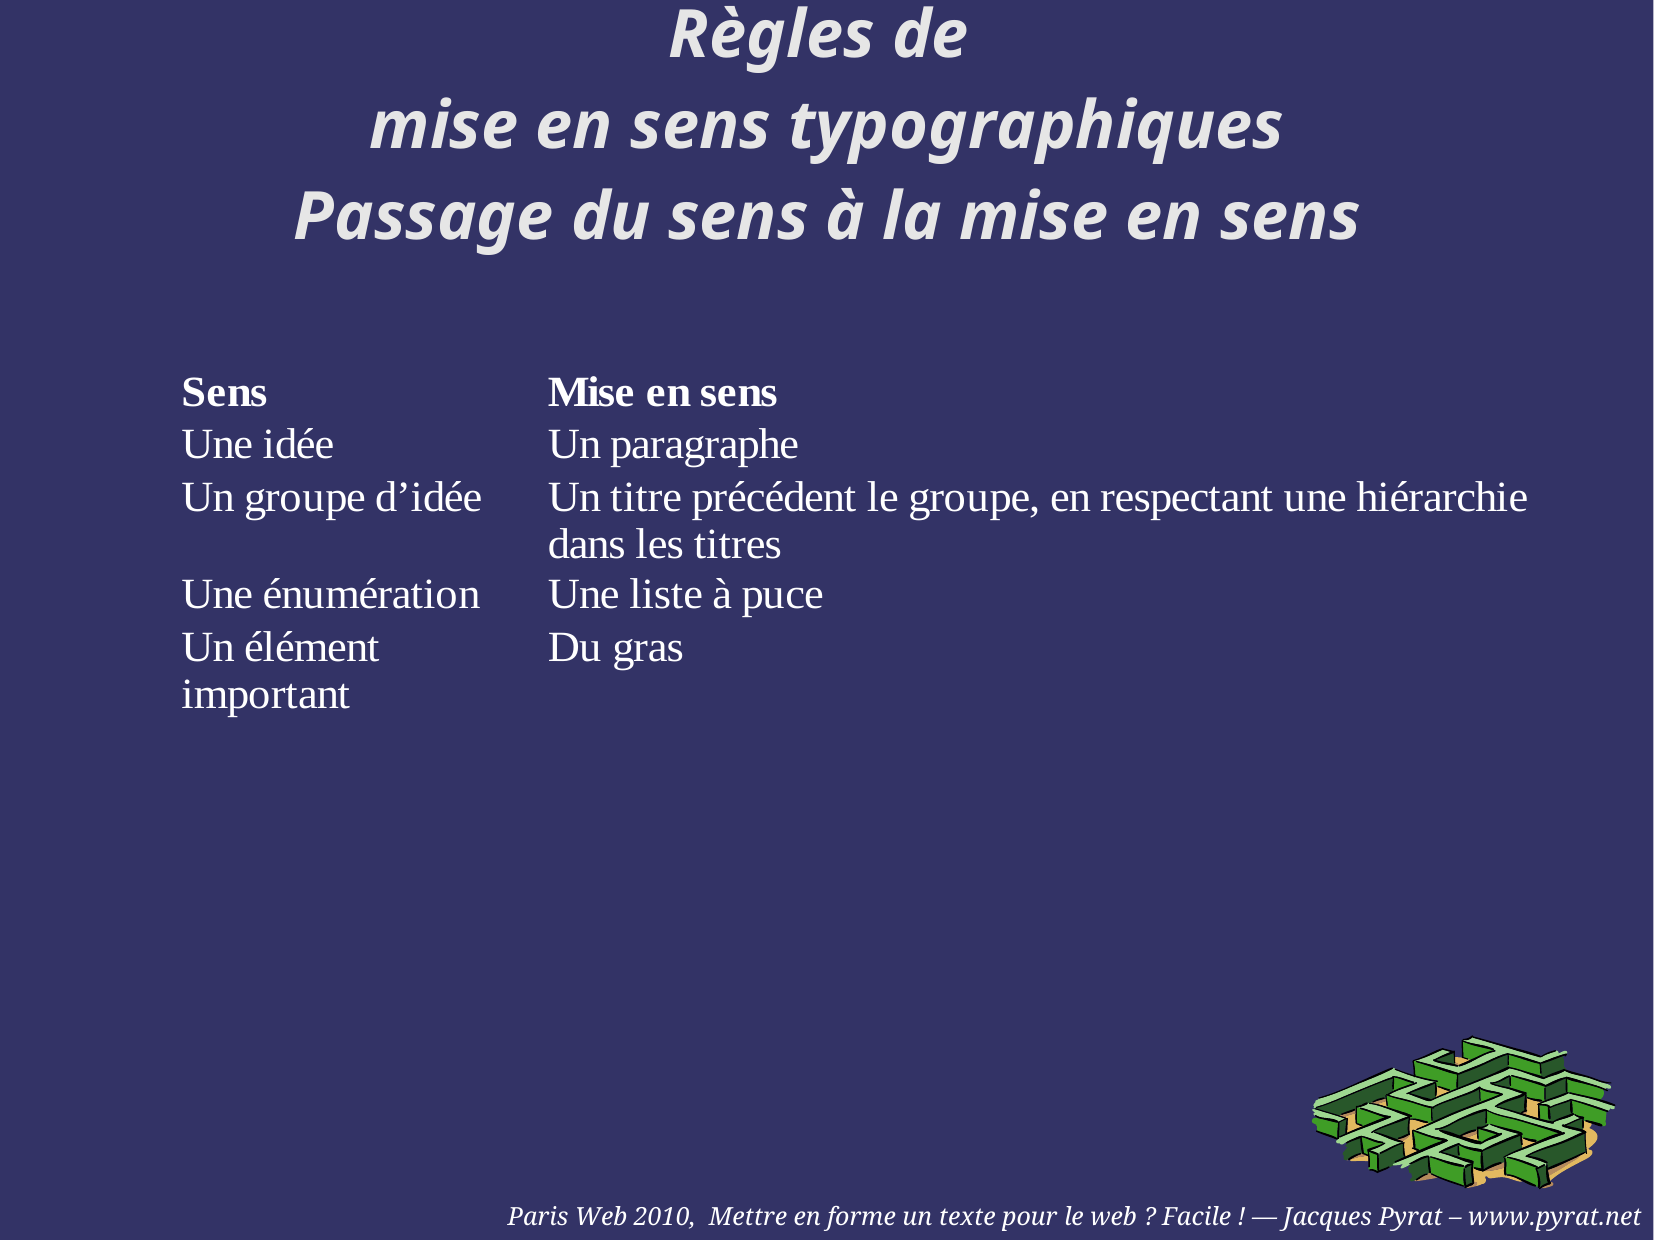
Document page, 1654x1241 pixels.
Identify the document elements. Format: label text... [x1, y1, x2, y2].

chart [178, 364, 1654, 1241]
title Règles de mise en sens typographiques Passage du sens à la mise en sens [121, 1, 1534, 245]
